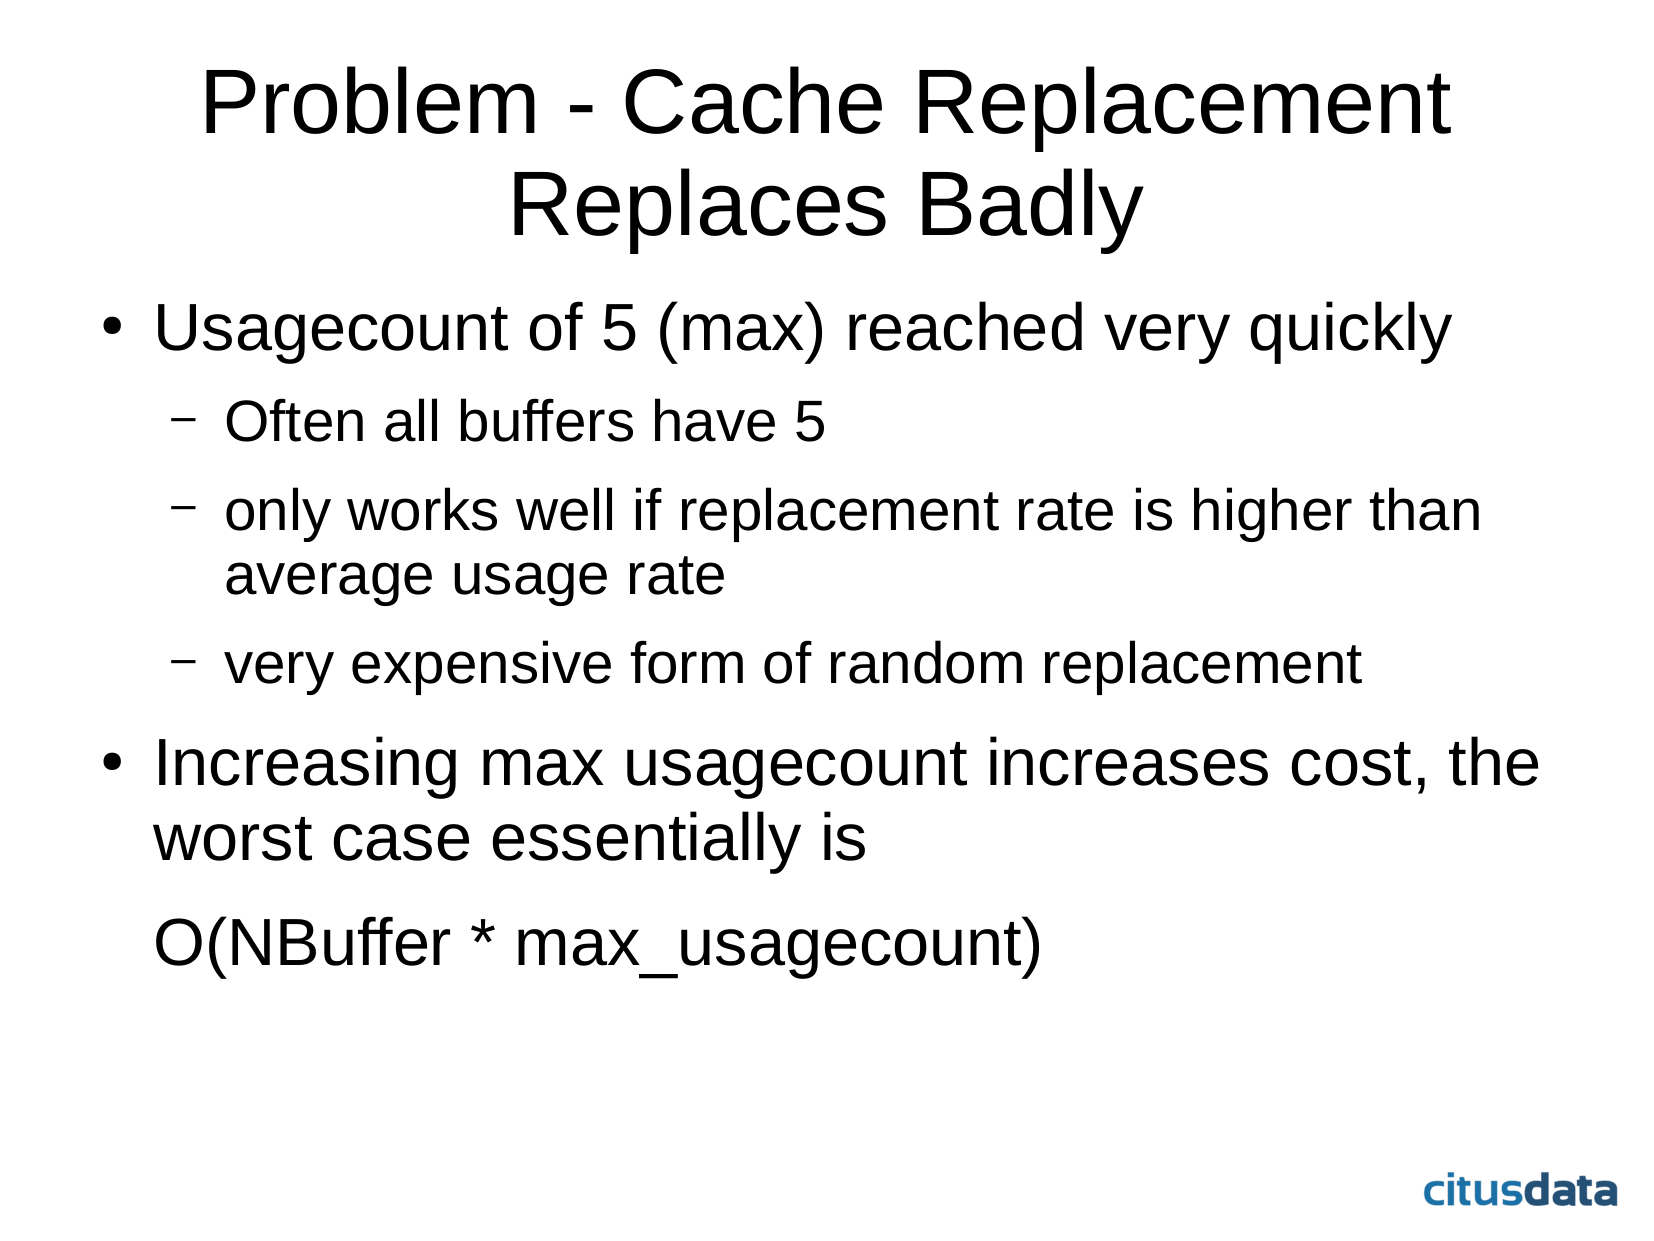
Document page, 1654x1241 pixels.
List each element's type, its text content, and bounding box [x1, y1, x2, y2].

title Problem - Cache Replacement Replaces Badly [82, 49, 1571, 257]
list Usagecount of 5 (max) reached very quickly Often all buffers have 5 only works well if replacement rate is higher than average usage rate very expensive form of random replacement Increasing max usagecount increases cost, the worst case essentially is O(NBuffer * max_usagecount) [82, 290, 1571, 1096]
picture [1420, 1167, 1622, 1209]
